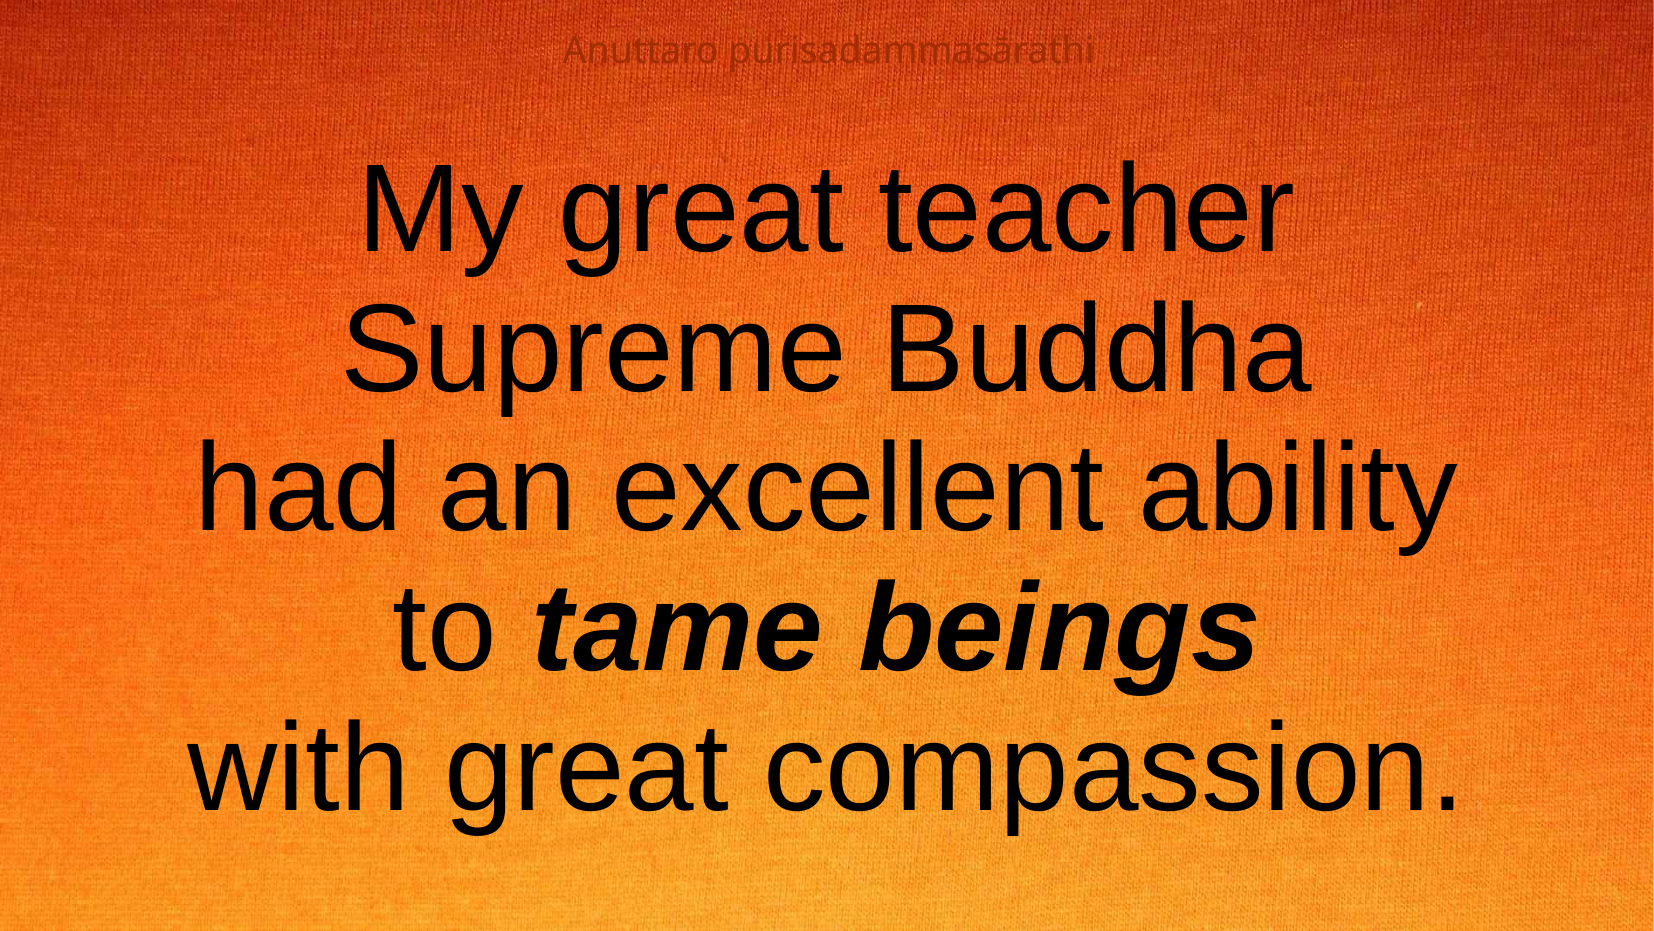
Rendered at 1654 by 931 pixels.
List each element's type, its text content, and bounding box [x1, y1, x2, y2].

text_box Anuttaro purisadammasārathi [1, 16, 1654, 77]
picture [0, 0, 1654, 931]
subtitle My great teacher Supreme Buddha had an excellent ability to tame beings with great compassion. [82, 137, 1571, 837]
